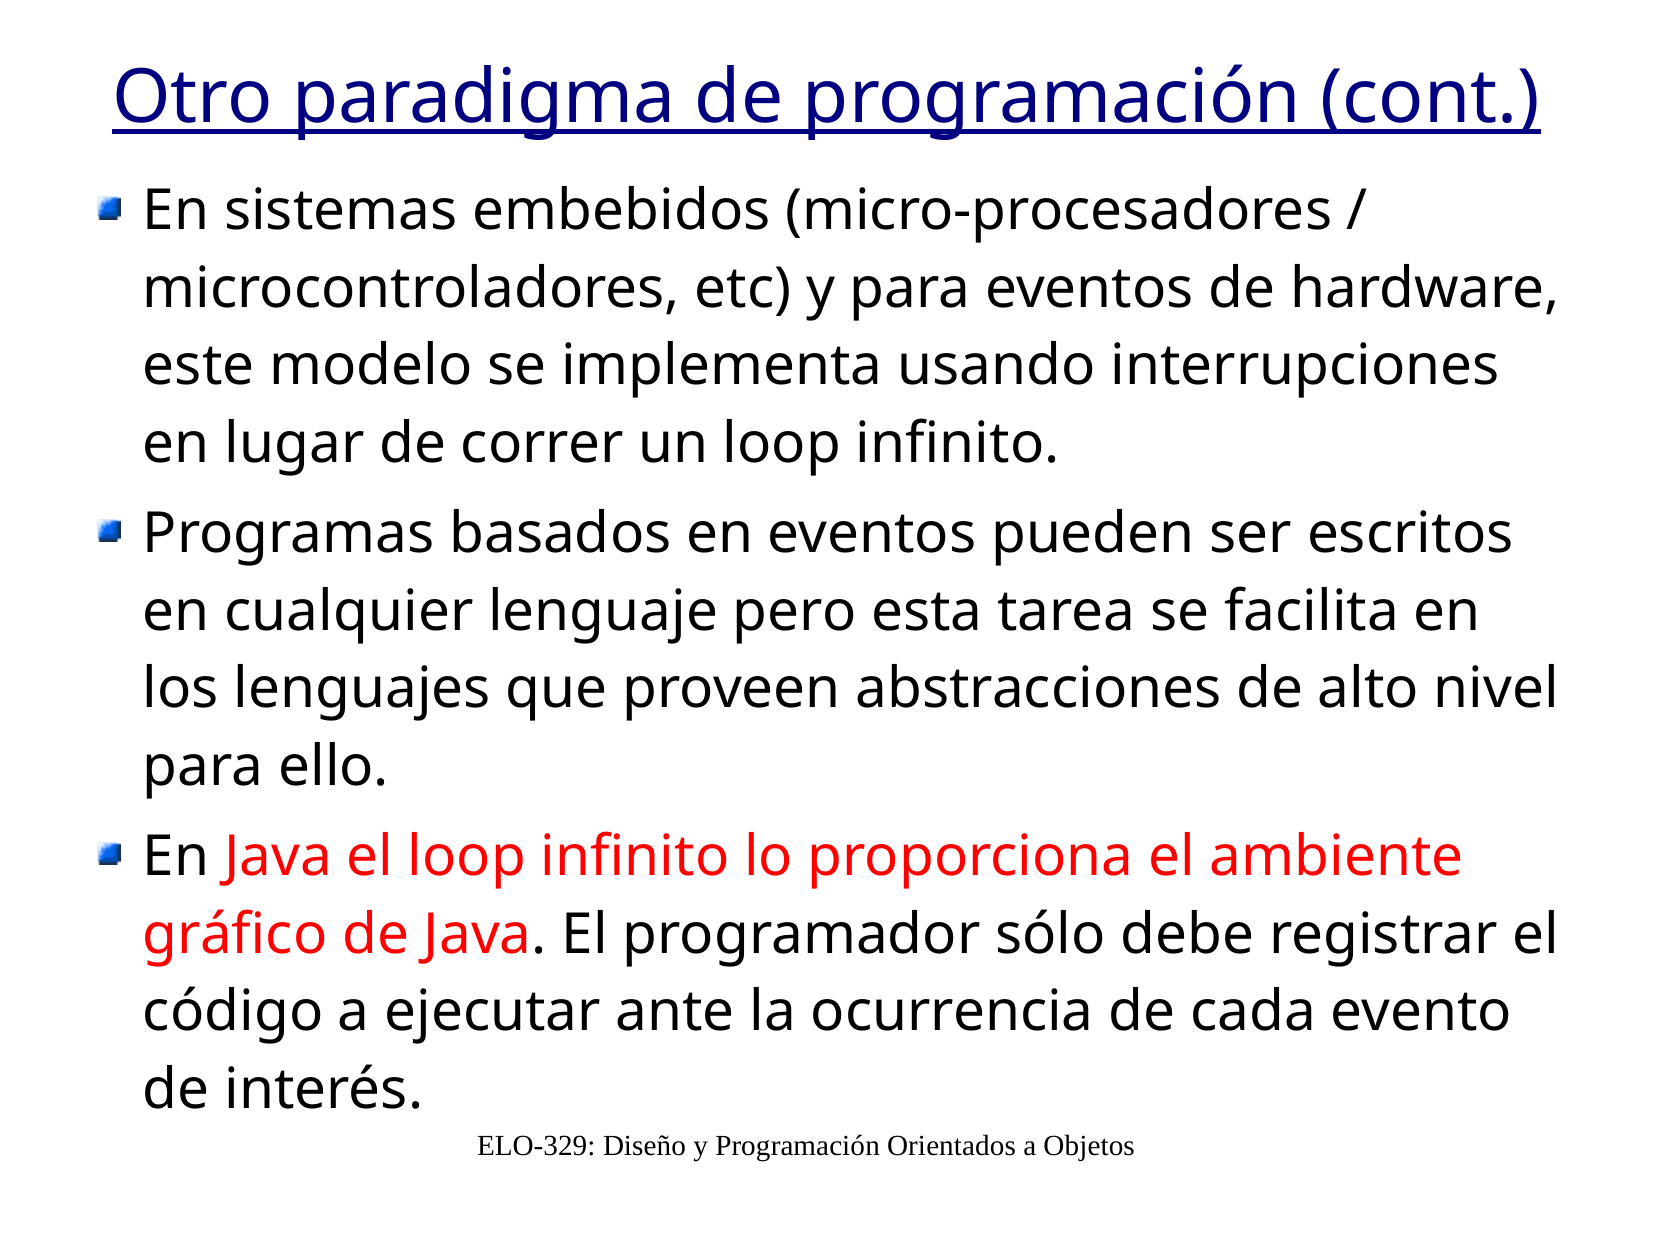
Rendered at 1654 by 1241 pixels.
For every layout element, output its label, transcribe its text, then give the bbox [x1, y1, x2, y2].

title Otro paradigma de programación (cont.) [82, 43, 1571, 145]
list En sistemas embebidos (micro-procesadores / microcontroladores, etc) y para eventos de hardware, este modelo se implementa usando interrupciones en lugar de correr un loop infinito. Programas basados en eventos pueden ser escritos en cualquier lenguaje pero esta tarea se facilita en los lenguajes que proveen abstracciones de alto nivel para ello. En Java el loop infinito lo proporciona el ambiente gráfico de Java. El programador sólo debe registrar el código a ejecutar ante la ocurrencia de cada evento de interés. [82, 169, 1571, 1126]
